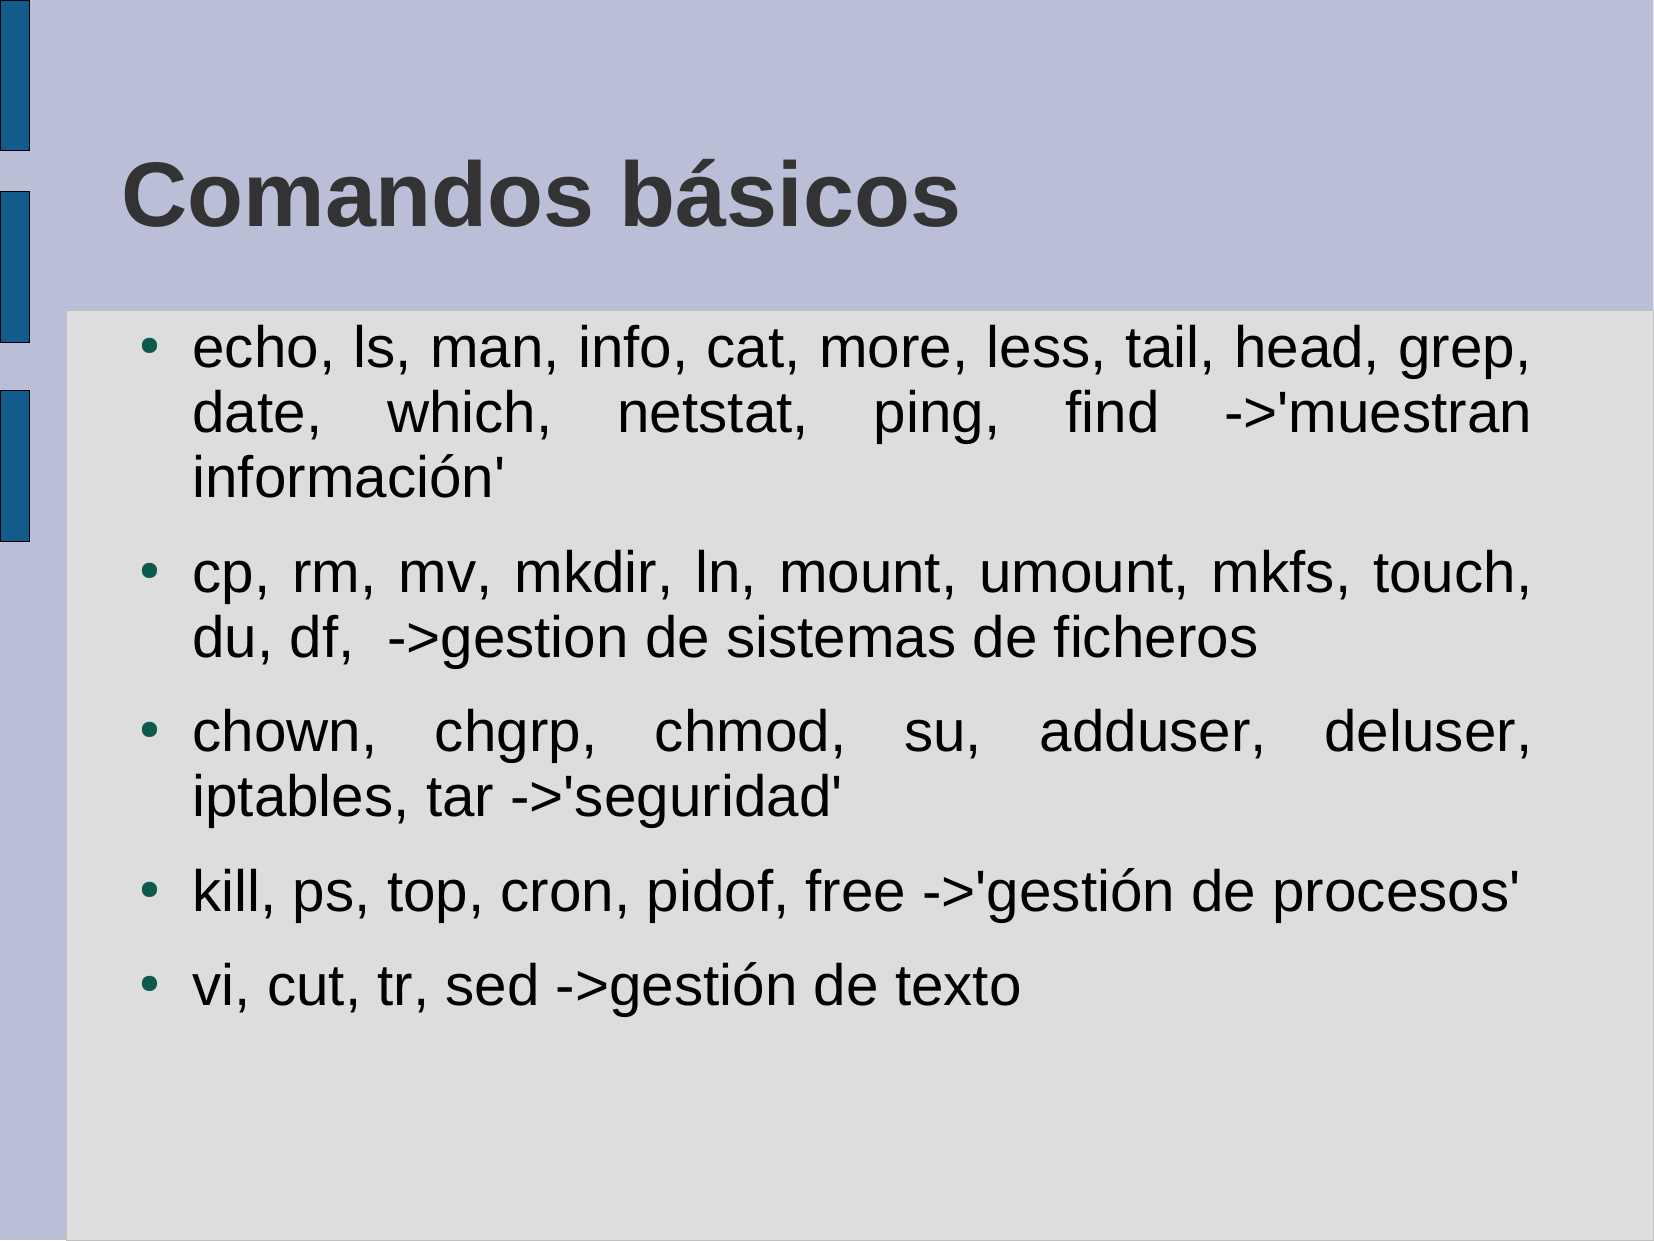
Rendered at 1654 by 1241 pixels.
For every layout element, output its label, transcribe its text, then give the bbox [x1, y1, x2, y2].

list echo, ls, man, info, cat, more, less, tail, head, grep, date, which, netstat, ping, find ->'muestran información' cp, rm, mv, mkdir, ln, mount, umount, mkfs, touch, du, df, ->gestion de sistemas de ficheros chown, chgrp, chmod, su, adduser, deluser, iptables, tar ->'seguridad' kill, ps, top, cron, pidof, free ->'gestión de procesos' vi, cut, tr, sed ->gestión de texto [121, 314, 1534, 1082]
title Comandos básicos [121, 98, 1534, 291]
